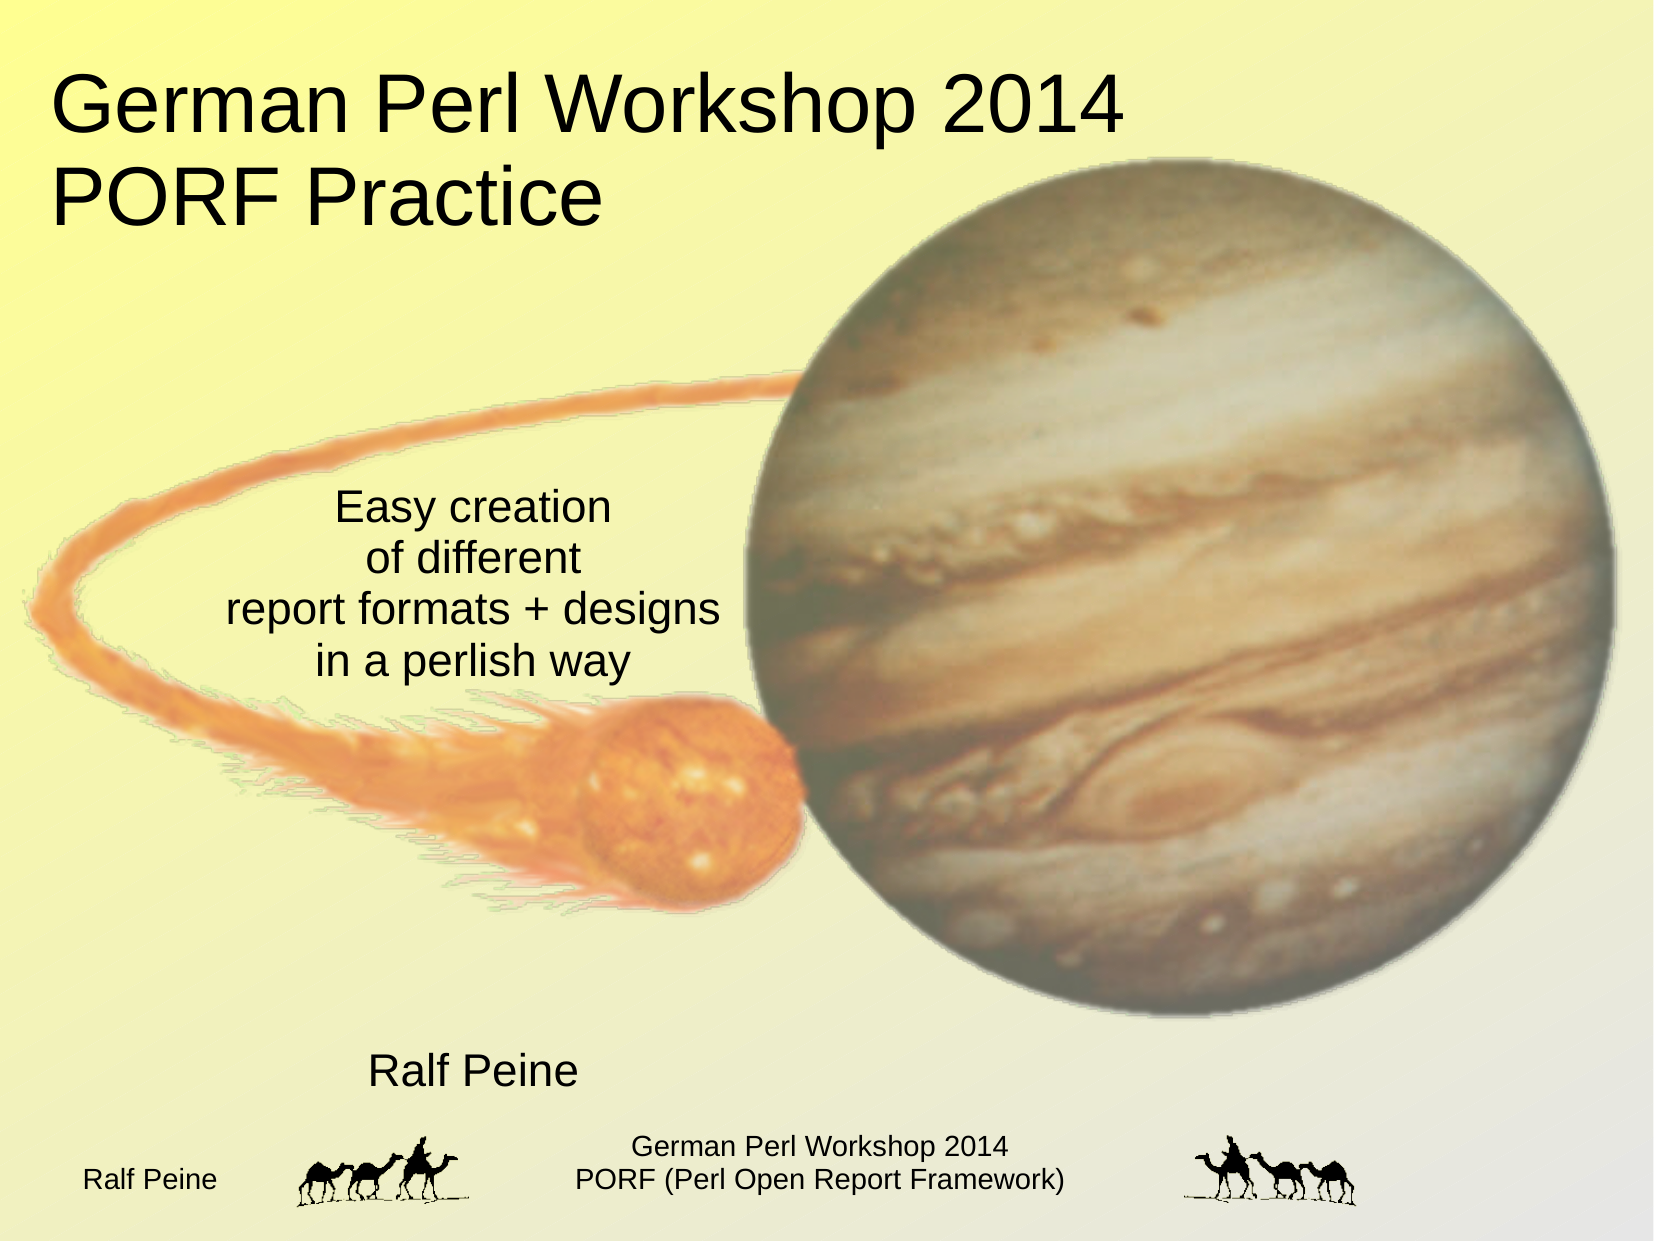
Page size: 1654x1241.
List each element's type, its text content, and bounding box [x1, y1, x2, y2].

subtitle [82, 1051, 1571, 1109]
picture [0, 134, 1654, 1054]
picture [291, 1134, 469, 1214]
picture [1184, 1133, 1362, 1213]
text_box German Perl Workshop 2014 PORF Practice [35, 50, 1595, 134]
